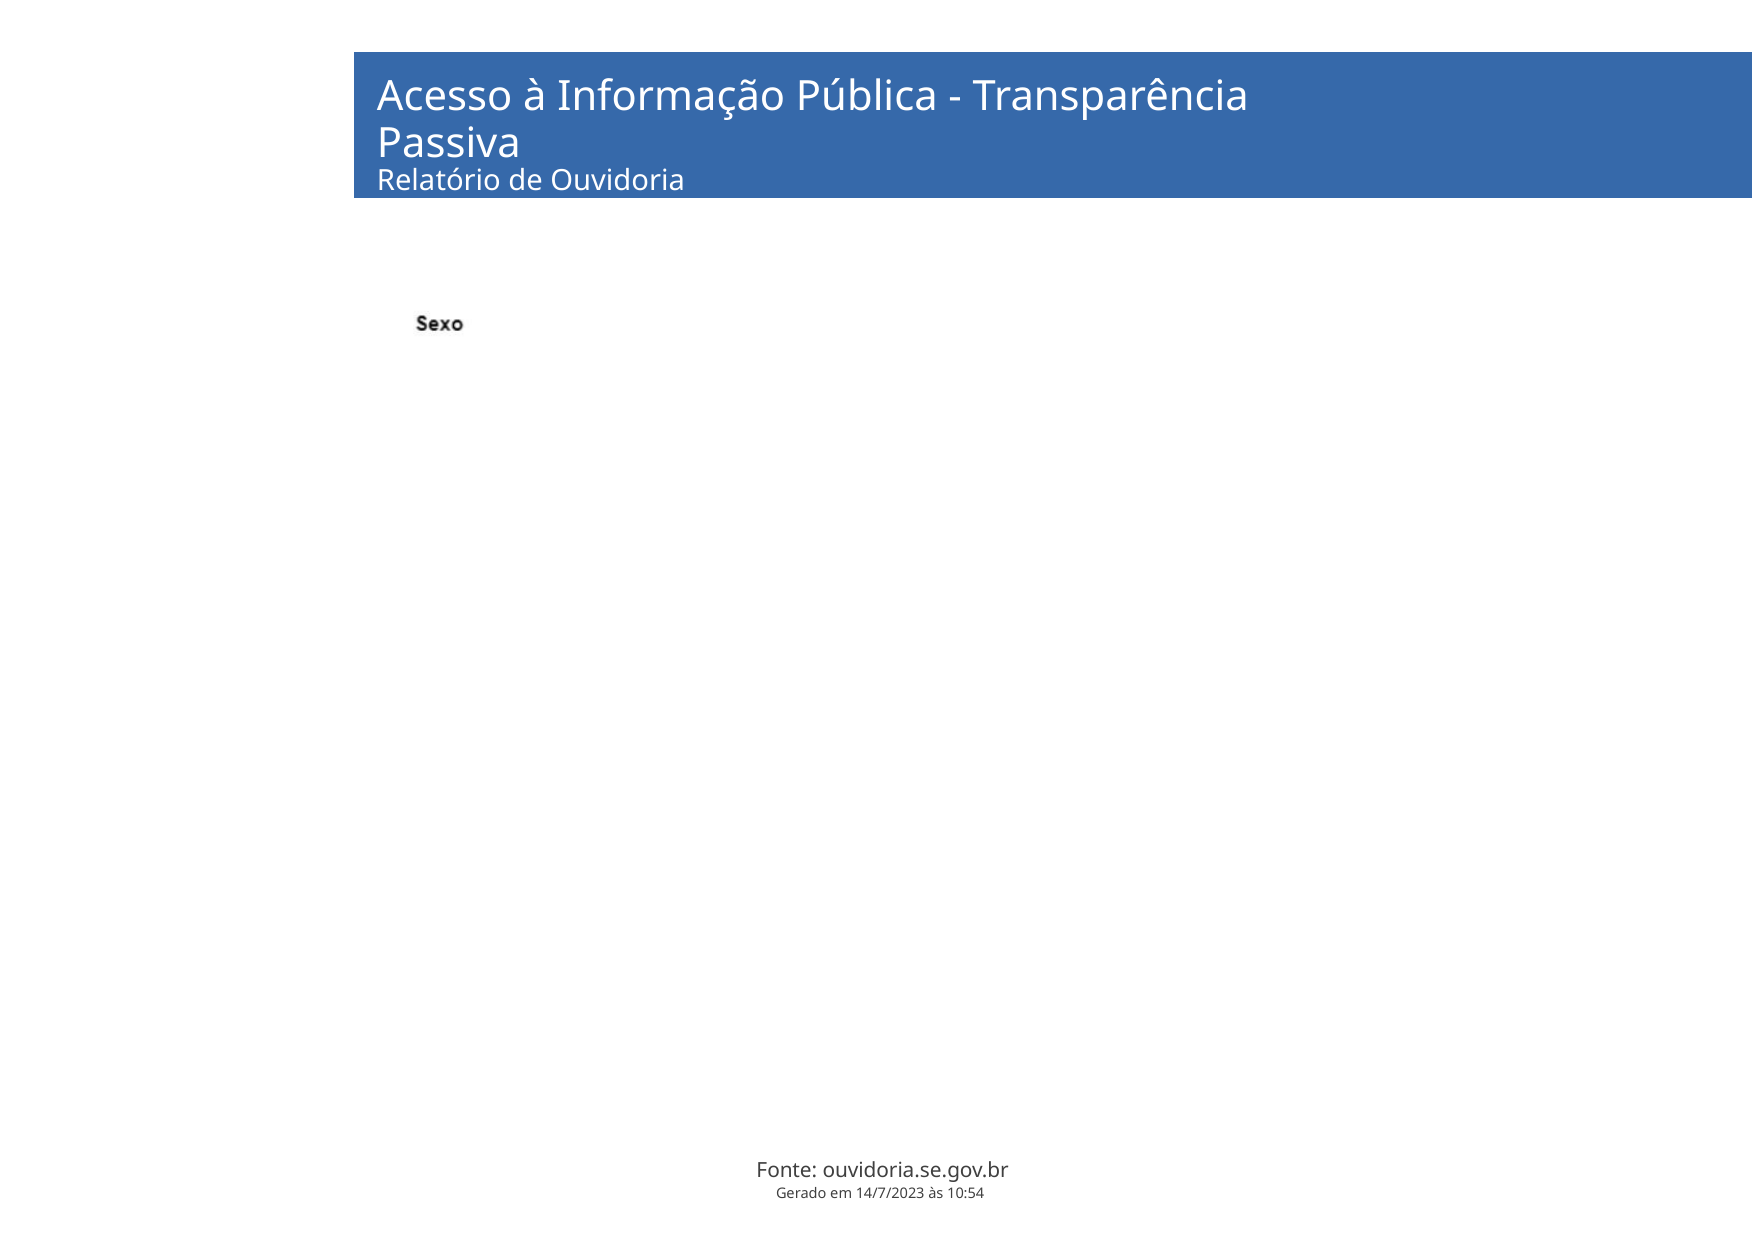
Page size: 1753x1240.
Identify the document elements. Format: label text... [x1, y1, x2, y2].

text_box [155, 211, 1599, 1028]
text_box [354, 52, 1752, 198]
text_box Acesso à Informação Pública - Transparência Passiva Relatório de Ouvidoria EMSETUR - Abril a Abril de 2023 [376, 72, 1403, 228]
text_box Fonte: ouvidoria.se.gov.br Gerado em 14/7/2023 às 10:54 [756, 1158, 1023, 1202]
